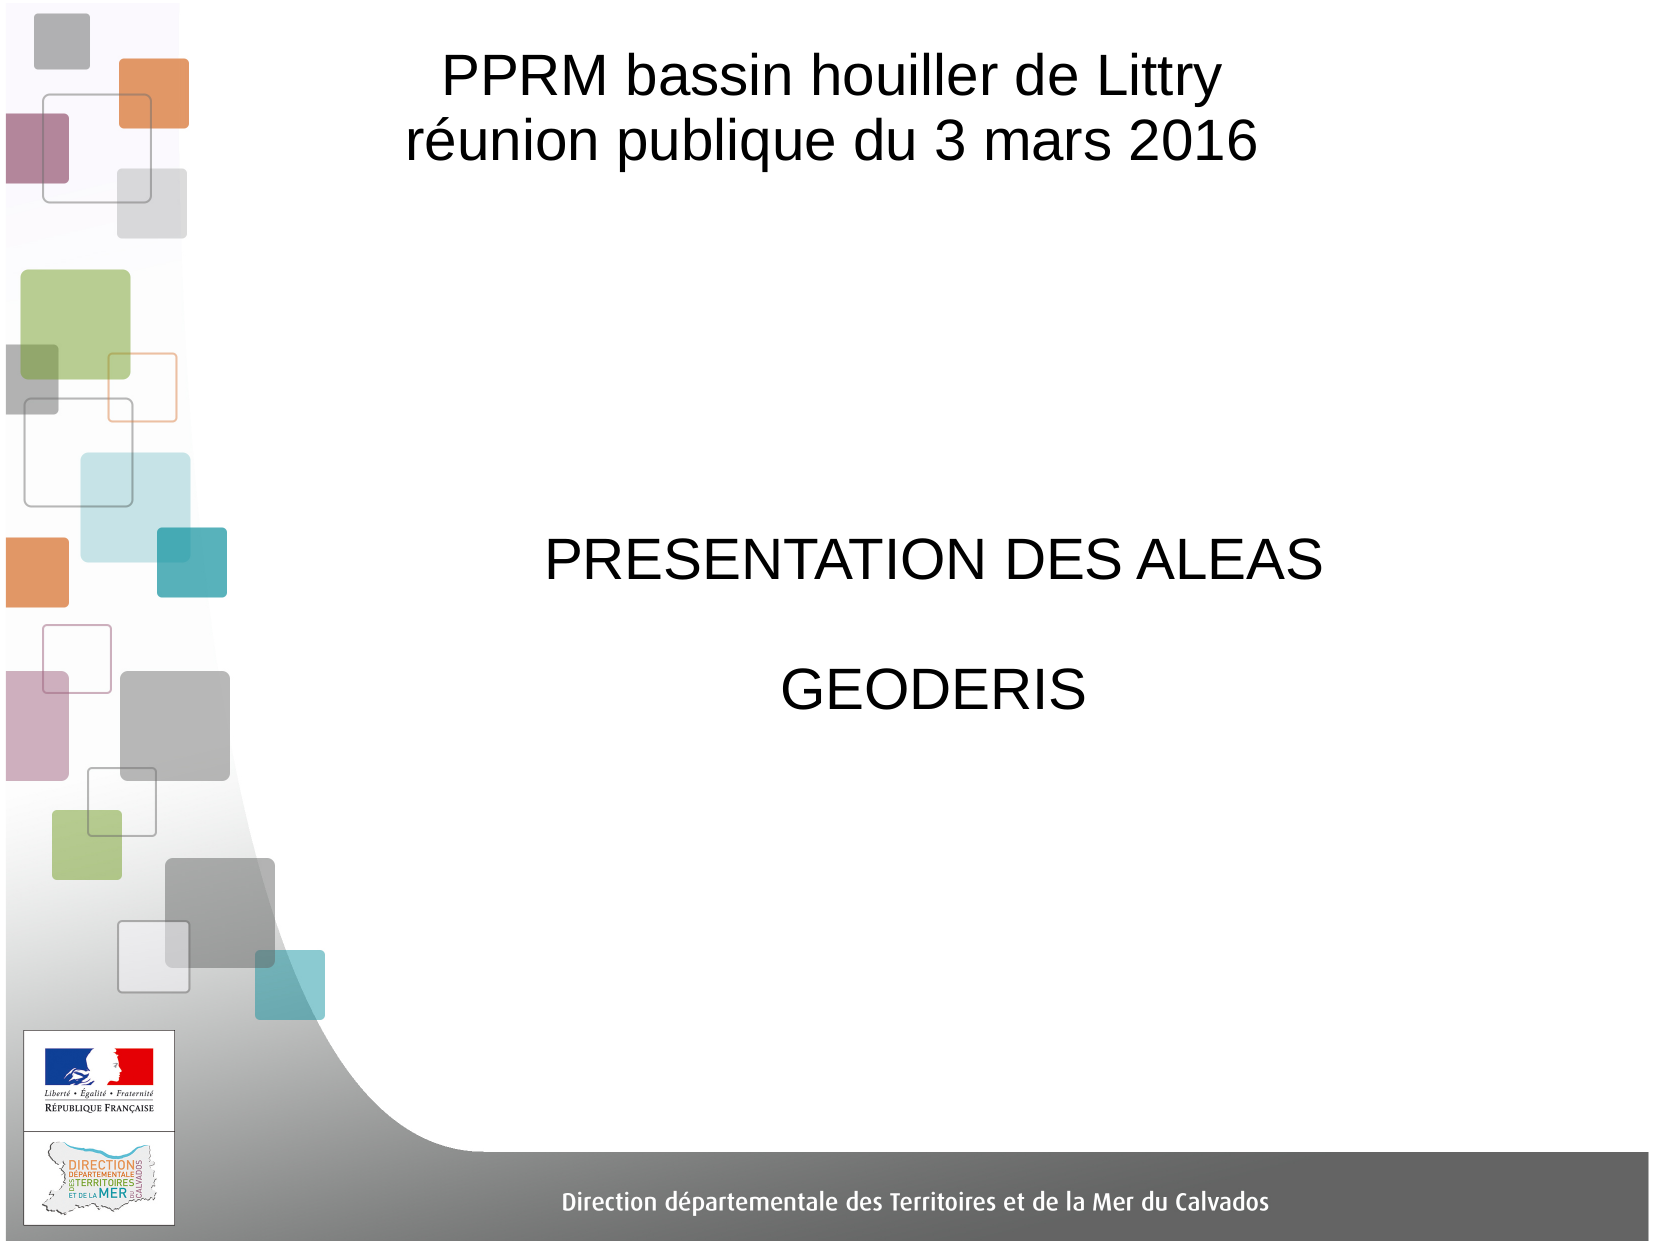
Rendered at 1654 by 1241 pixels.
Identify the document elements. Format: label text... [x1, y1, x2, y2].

picture [5, 3, 1654, 1241]
text_box PRESENTATION DES ALEAS GEODERIS [529, 519, 1340, 729]
title PPRM bassin houiller de Littry réunion publique du 3 mars 2016 [35, 43, 1630, 173]
